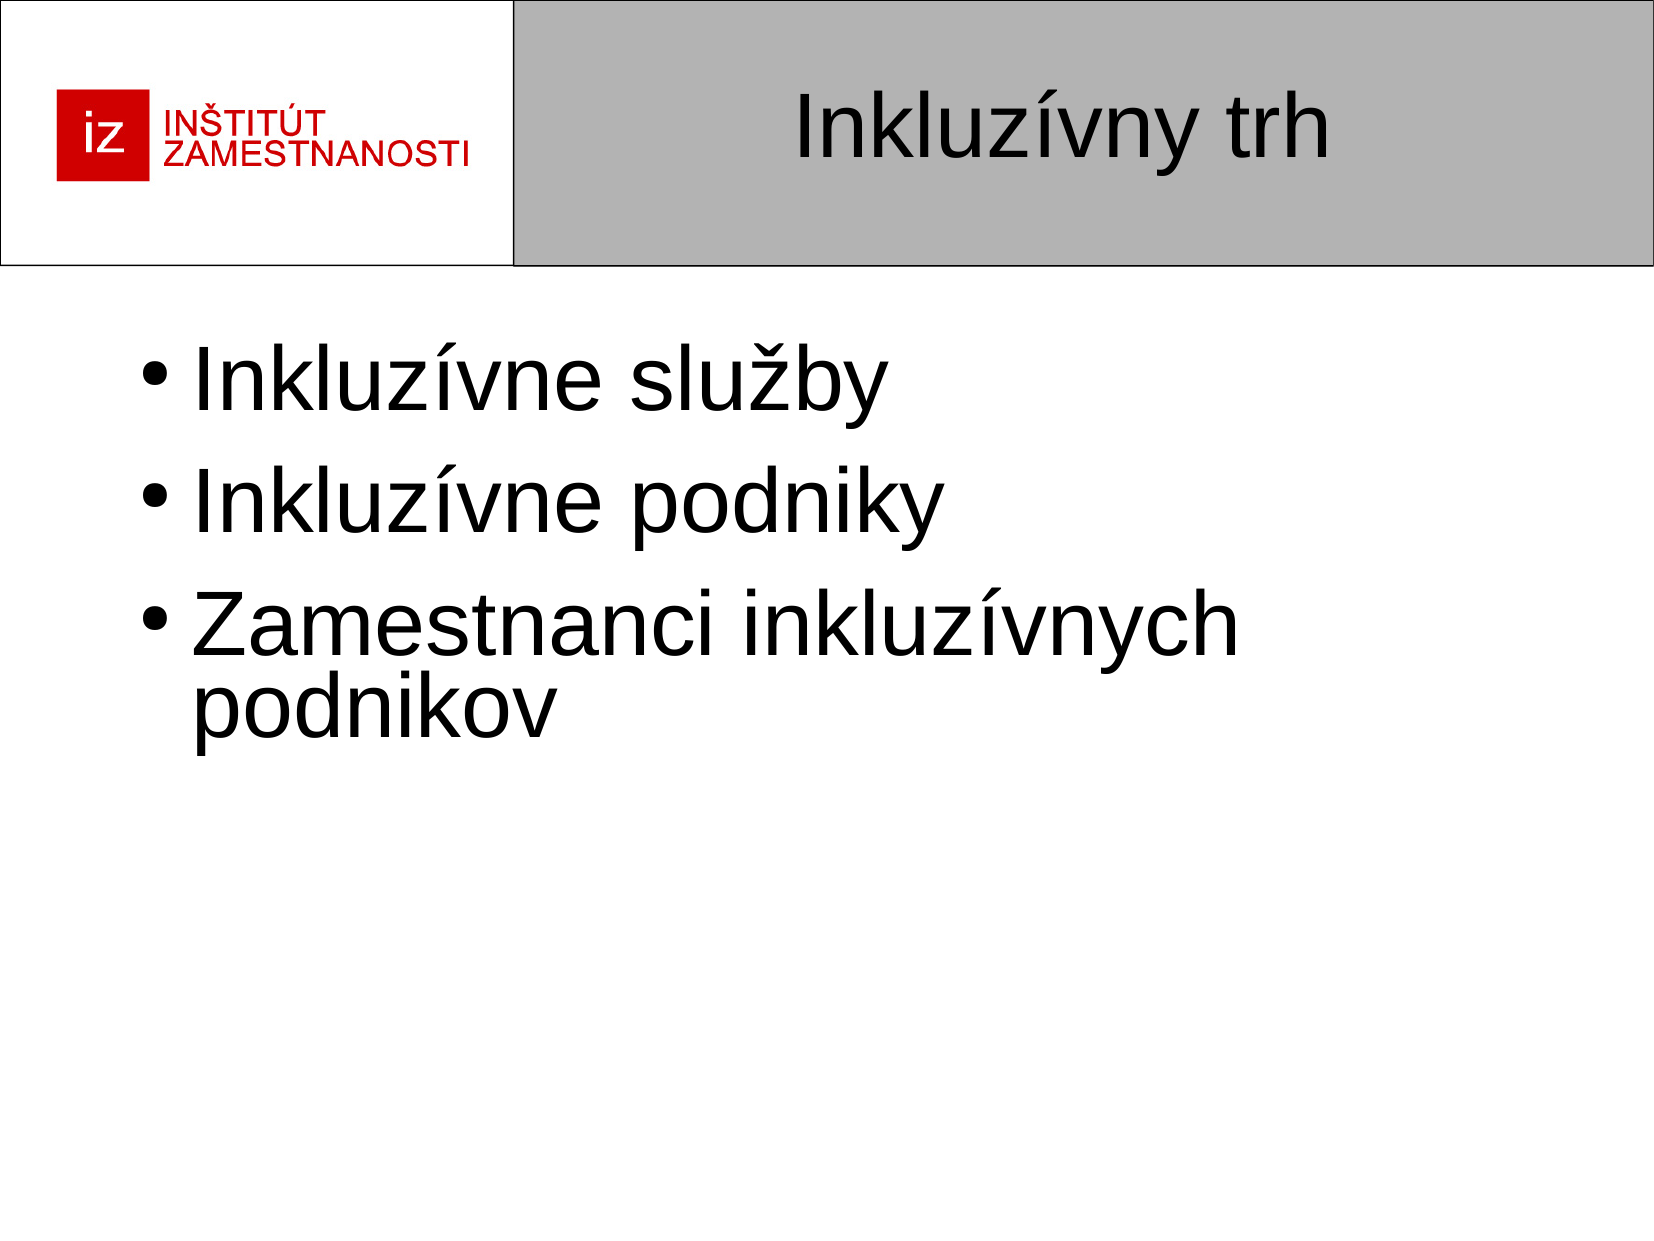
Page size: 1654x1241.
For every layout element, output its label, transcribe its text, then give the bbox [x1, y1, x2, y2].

title Inkluzívny trh [561, 37, 1565, 229]
picture [5, 8, 512, 257]
list Inkluzívne služby Inkluzívne podniky Zamestnanci inkluzívnych podnikov [121, 344, 1533, 1112]
